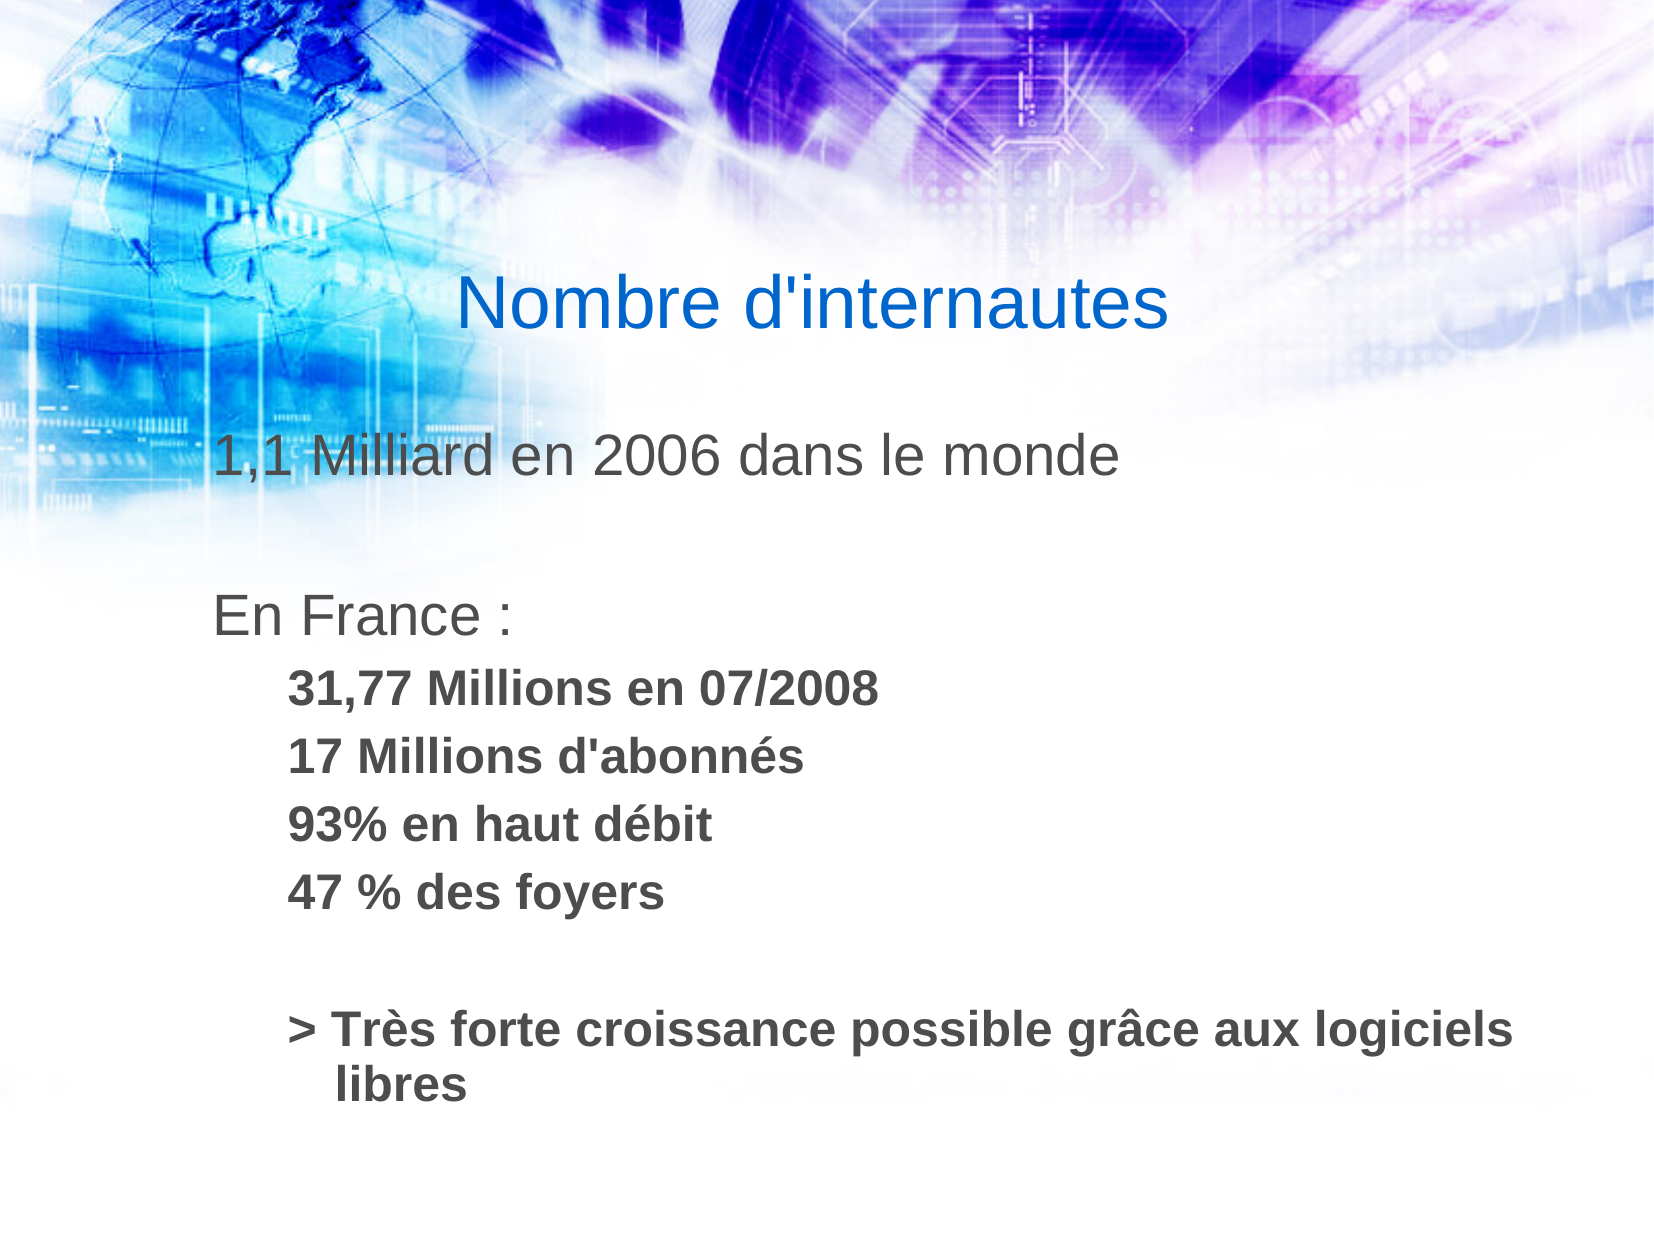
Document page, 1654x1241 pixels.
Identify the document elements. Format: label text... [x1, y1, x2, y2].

title Nombre d'internautes [455, 195, 1609, 411]
picture [0, 0, 1654, 1241]
list 1,1 Milliard en 2006 dans le monde En France : 31,77 Millions en 07/2008 17 Millions d'abonnés 93% en haut débit 47 % des foyers > Très forte croissance possible grâce aux logiciels libres [212, 423, 1595, 1152]
